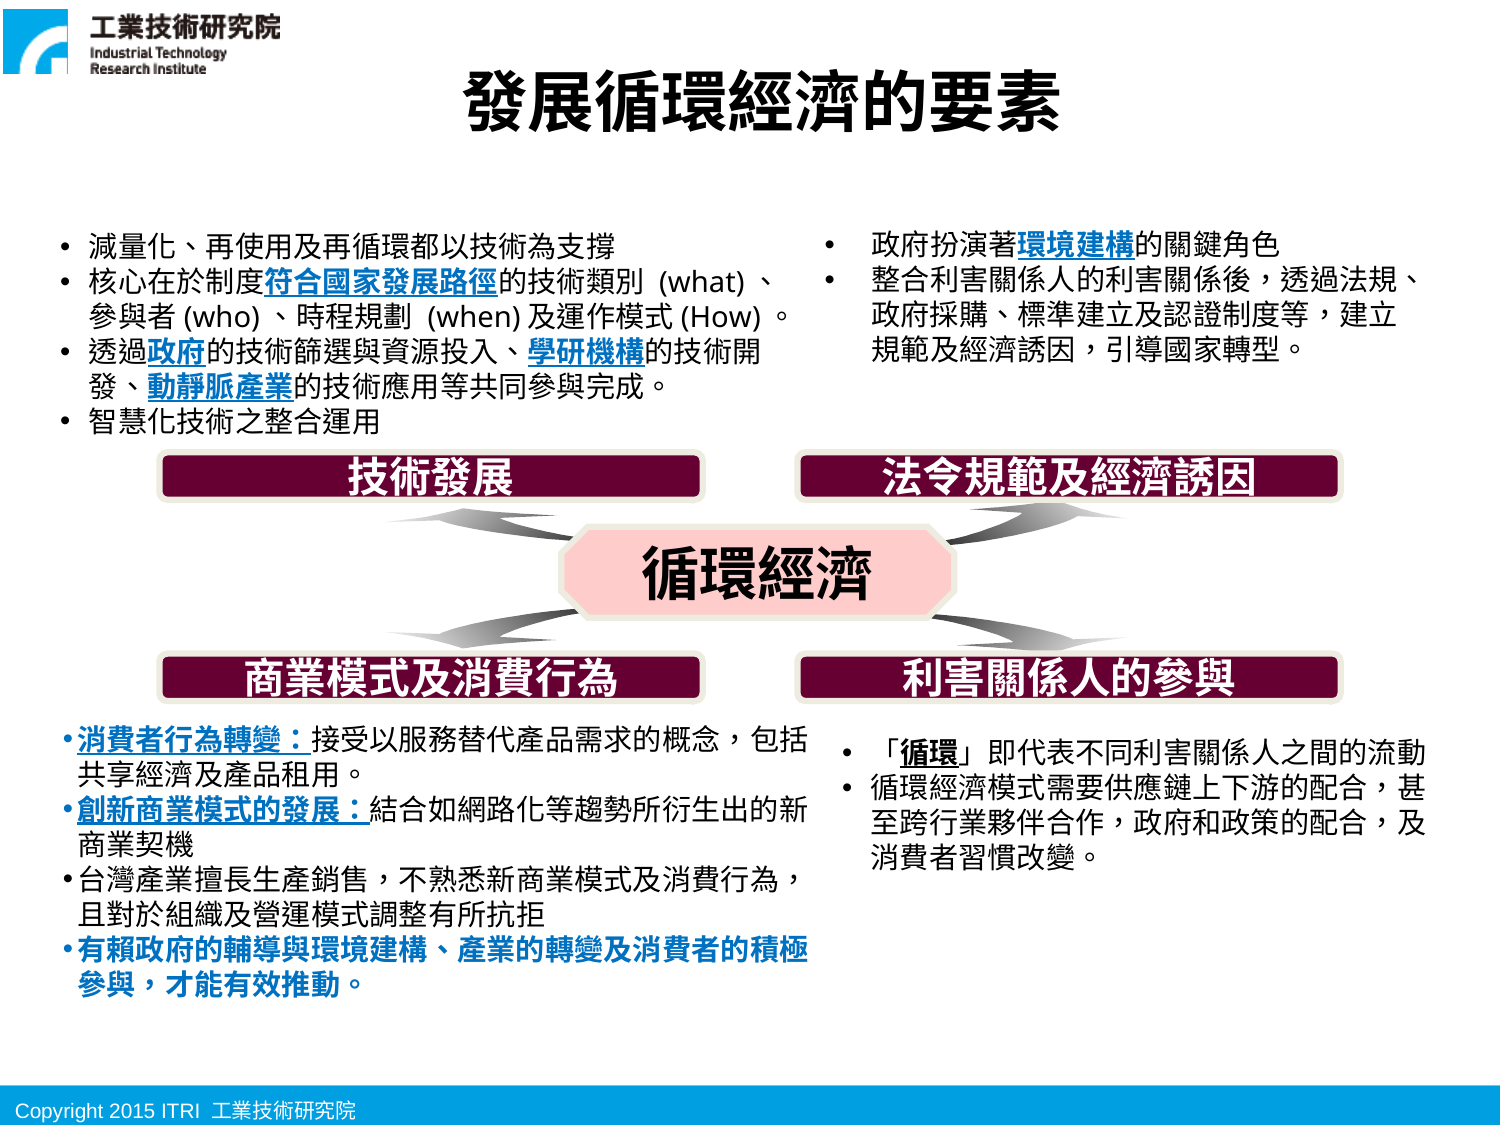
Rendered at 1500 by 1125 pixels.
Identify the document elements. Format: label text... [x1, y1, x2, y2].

text_box 商業模式及消費行為 [159, 653, 703, 702]
text_box 減量化、再使用及再循環都以技術為支撐 核心在於制度符合國家發展路徑的技術類別 (what)、參與者(who)、時程規劃 (when)及運作模式(How)。 透過政府的技術篩選與資源投入、學研機構的技術開發、動靜脈產業的技術應用等共同參與完成。 智慧化技術之整合運用 [45, 220, 798, 446]
picture [19, 9, 280, 74]
text_box [384, 508, 577, 541]
text_box 法令規範及經濟誘因 [797, 452, 1341, 500]
text_box 政府扮演著環境建構的關鍵角色 整合利害關係人的利害關係後，透過法規、政府採購、標準建立及認證制度等，建立規範及經濟誘因，引導國家轉型。 [809, 218, 1423, 375]
text_box [383, 608, 582, 649]
text_box [929, 614, 1128, 653]
text_box 「循環」即代表不同利害關係人之間的流動 循環經濟模式需要供應鏈上下游的配合，甚至跨行業夥伴合作，政府和政策的配合，及消費者習慣改變。 [827, 726, 1459, 883]
text_box 利害關係人的參與 [797, 653, 1341, 702]
title 發展循環經濟的要素 [123, 42, 1399, 158]
text_box 循環經濟 [561, 526, 955, 618]
text_box [942, 500, 1129, 546]
text_box 技術發展 [159, 452, 703, 500]
text_box 消費者行為轉變：接受以服務替代產品需求的概念，包括共享經濟及產品租用。 創新商業模式的發展：結合如網路化等趨勢所衍生出的新商業契機 台灣產業擅長生產銷售，不熟悉新商業模式及消費行為，且對於組織及營運模式調整有所抗拒 有賴政府的輔導與環境建構、產業的轉變及消費者的積極參與，才能有效推動。 [48, 713, 828, 1009]
